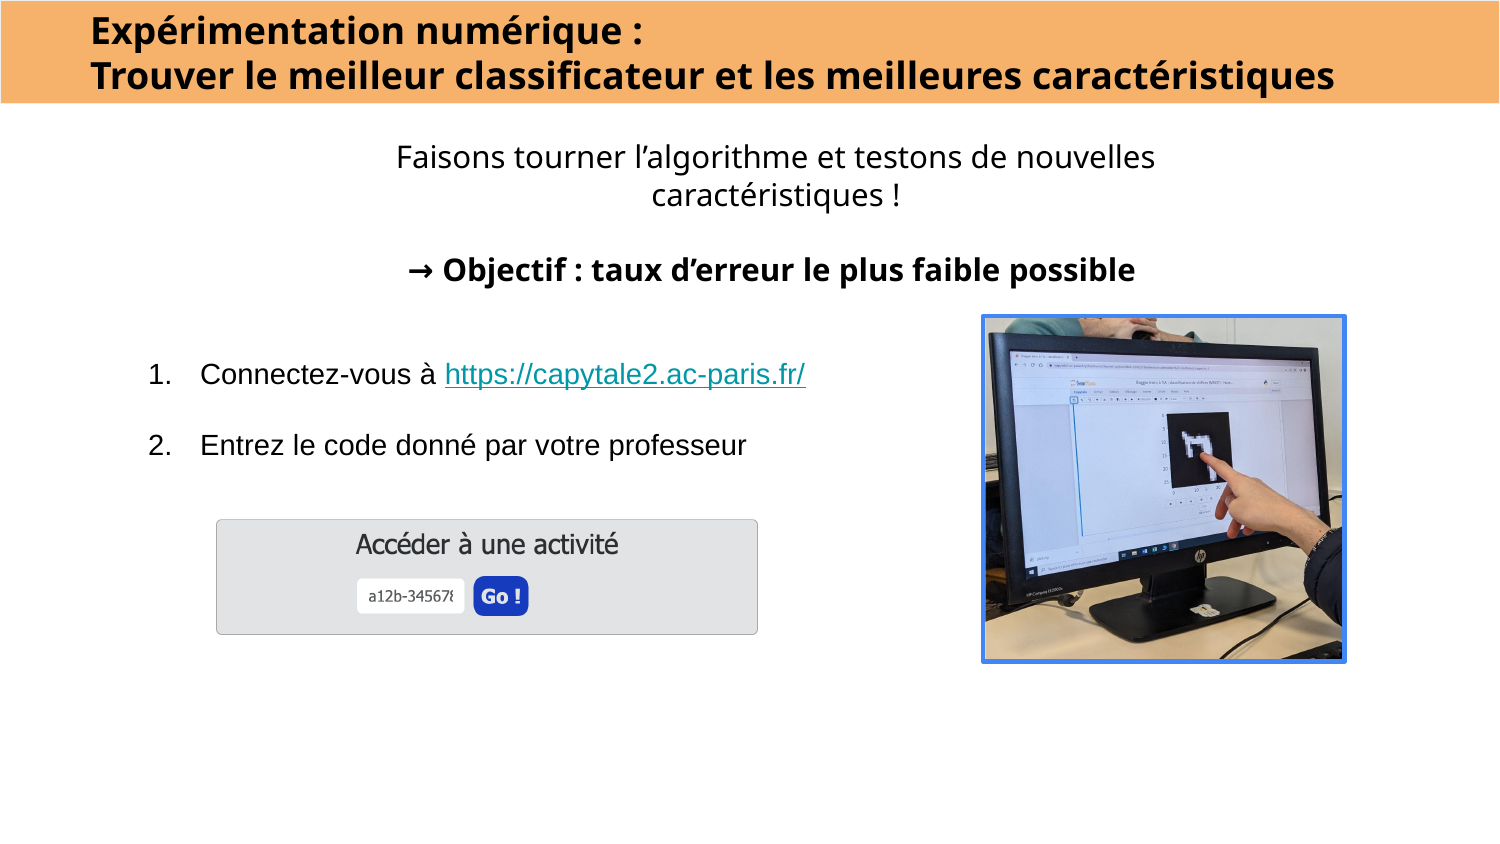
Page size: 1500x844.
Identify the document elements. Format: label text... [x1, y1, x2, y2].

text_box Faisons tourner l’algorithme et testons de nouvelles caractéristiques ! → Objectif : taux d’erreur le plus faible possible [263, 122, 1290, 303]
picture [203, 506, 775, 643]
text_box Expérimentation numérique : Trouver le meilleur classificateur et les meilleures caractéristiques [0, 0, 1500, 104]
picture [985, 318, 1343, 660]
text_box Connectez-vous à https://capytale2.ac-paris.fr/ Entrez le code donné par votre professeur [110, 340, 868, 476]
